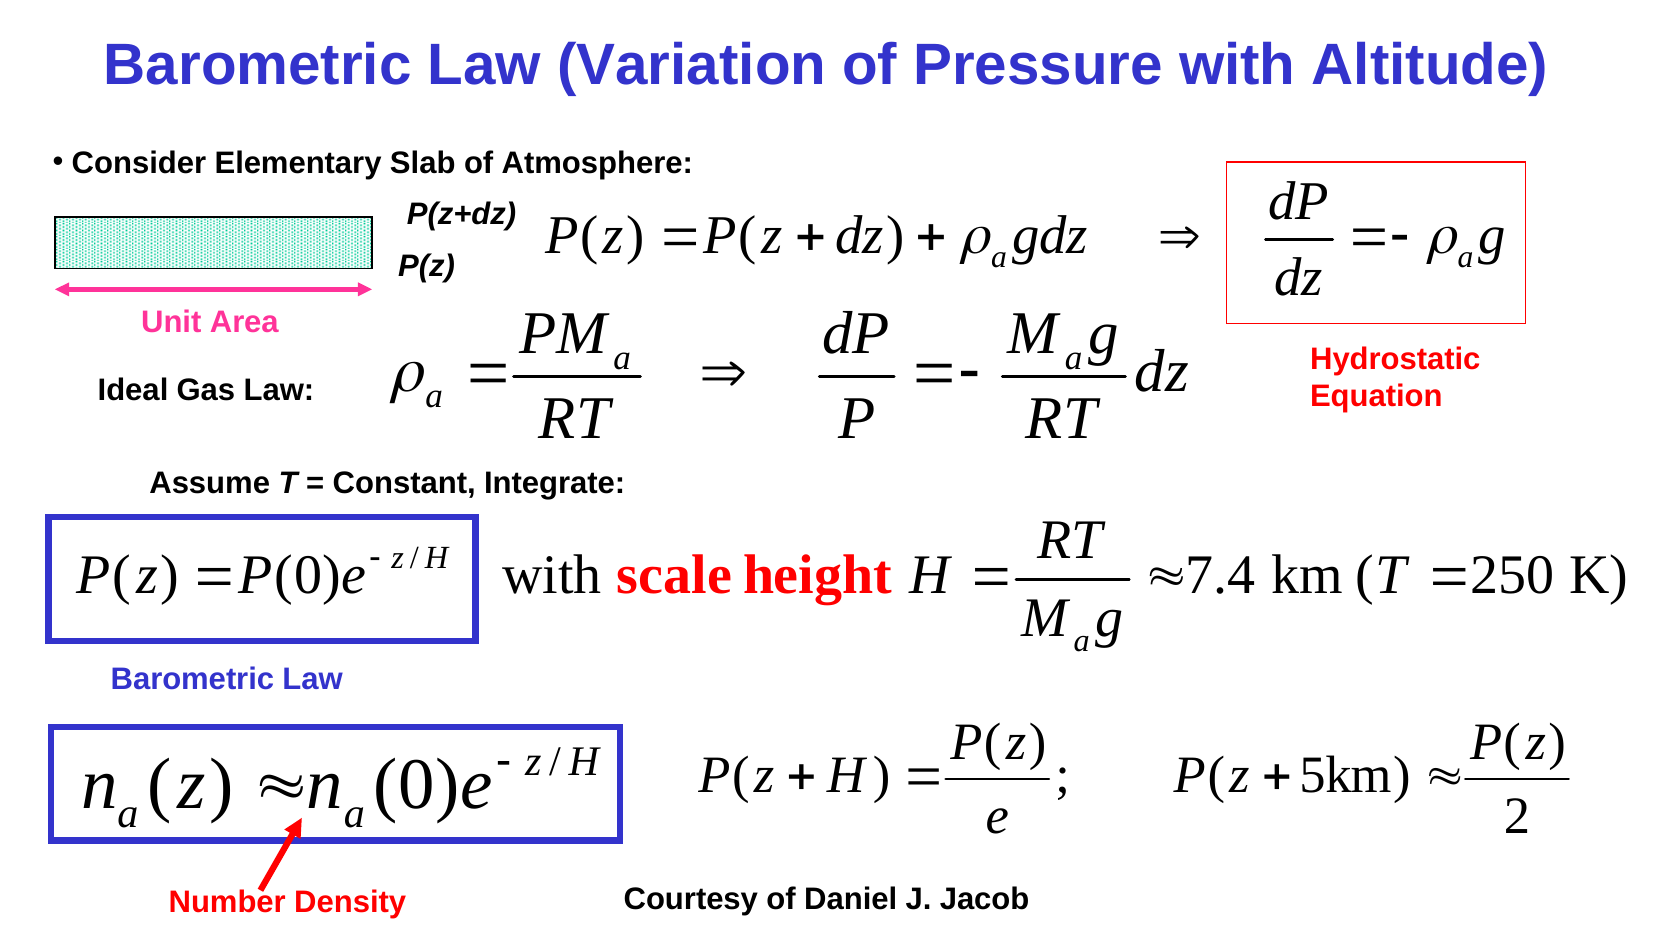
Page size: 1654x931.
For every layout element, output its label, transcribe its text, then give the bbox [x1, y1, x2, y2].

text_box Ideal Gas Law: [82, 361, 330, 415]
text_box Assume T = Constant, Integrate: [134, 454, 649, 504]
text_box Hydrostatic Equation [1295, 330, 1496, 421]
text_box P(z+dz) [392, 185, 532, 239]
chart [1227, 166, 1521, 308]
chart [70, 730, 617, 837]
text_box [55, 217, 372, 269]
text_box Consider Elementary Slab of Atmosphere: [37, 134, 709, 188]
chart [377, 166, 1226, 453]
text_box Courtesy of Daniel J. Jacob [608, 870, 1045, 924]
chart [66, 520, 472, 638]
title Barometric Law (Variation of Pressure with Altitude) [0, 14, 1654, 108]
text_box Number Density [153, 873, 422, 927]
chart [688, 709, 1579, 845]
text_box Barometric Law [95, 651, 358, 704]
chart [66, 504, 1639, 664]
text_box P(z) [383, 237, 470, 291]
text_box Unit Area [126, 294, 294, 348]
